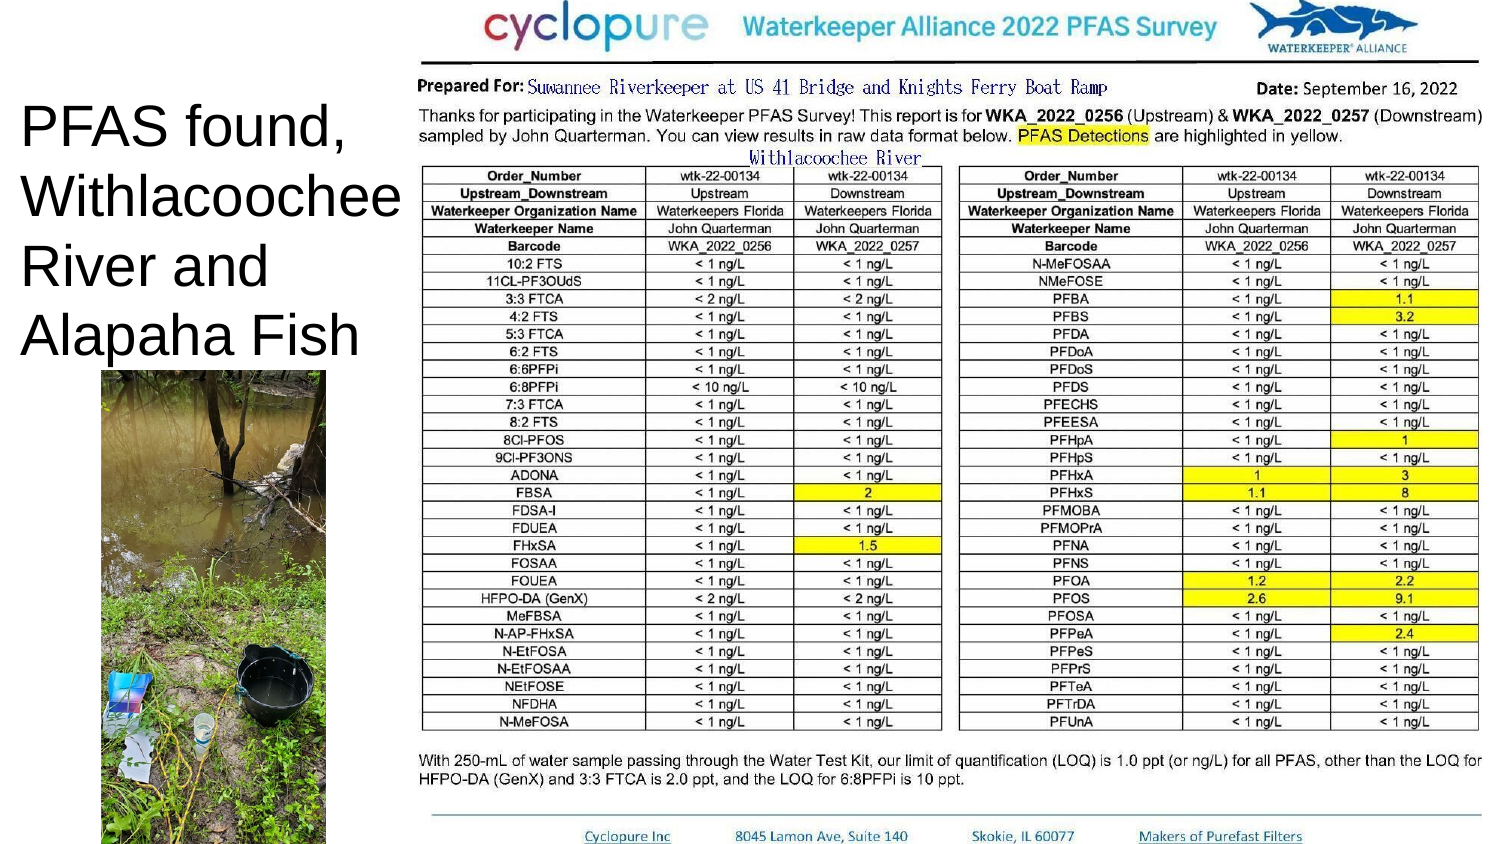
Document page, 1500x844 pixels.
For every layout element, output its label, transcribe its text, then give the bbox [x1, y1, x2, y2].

picture [418, 0, 1482, 844]
picture [101, 370, 326, 844]
title PFAS found, Withlacoochee River and Alapaha Fish [20, 72, 418, 389]
